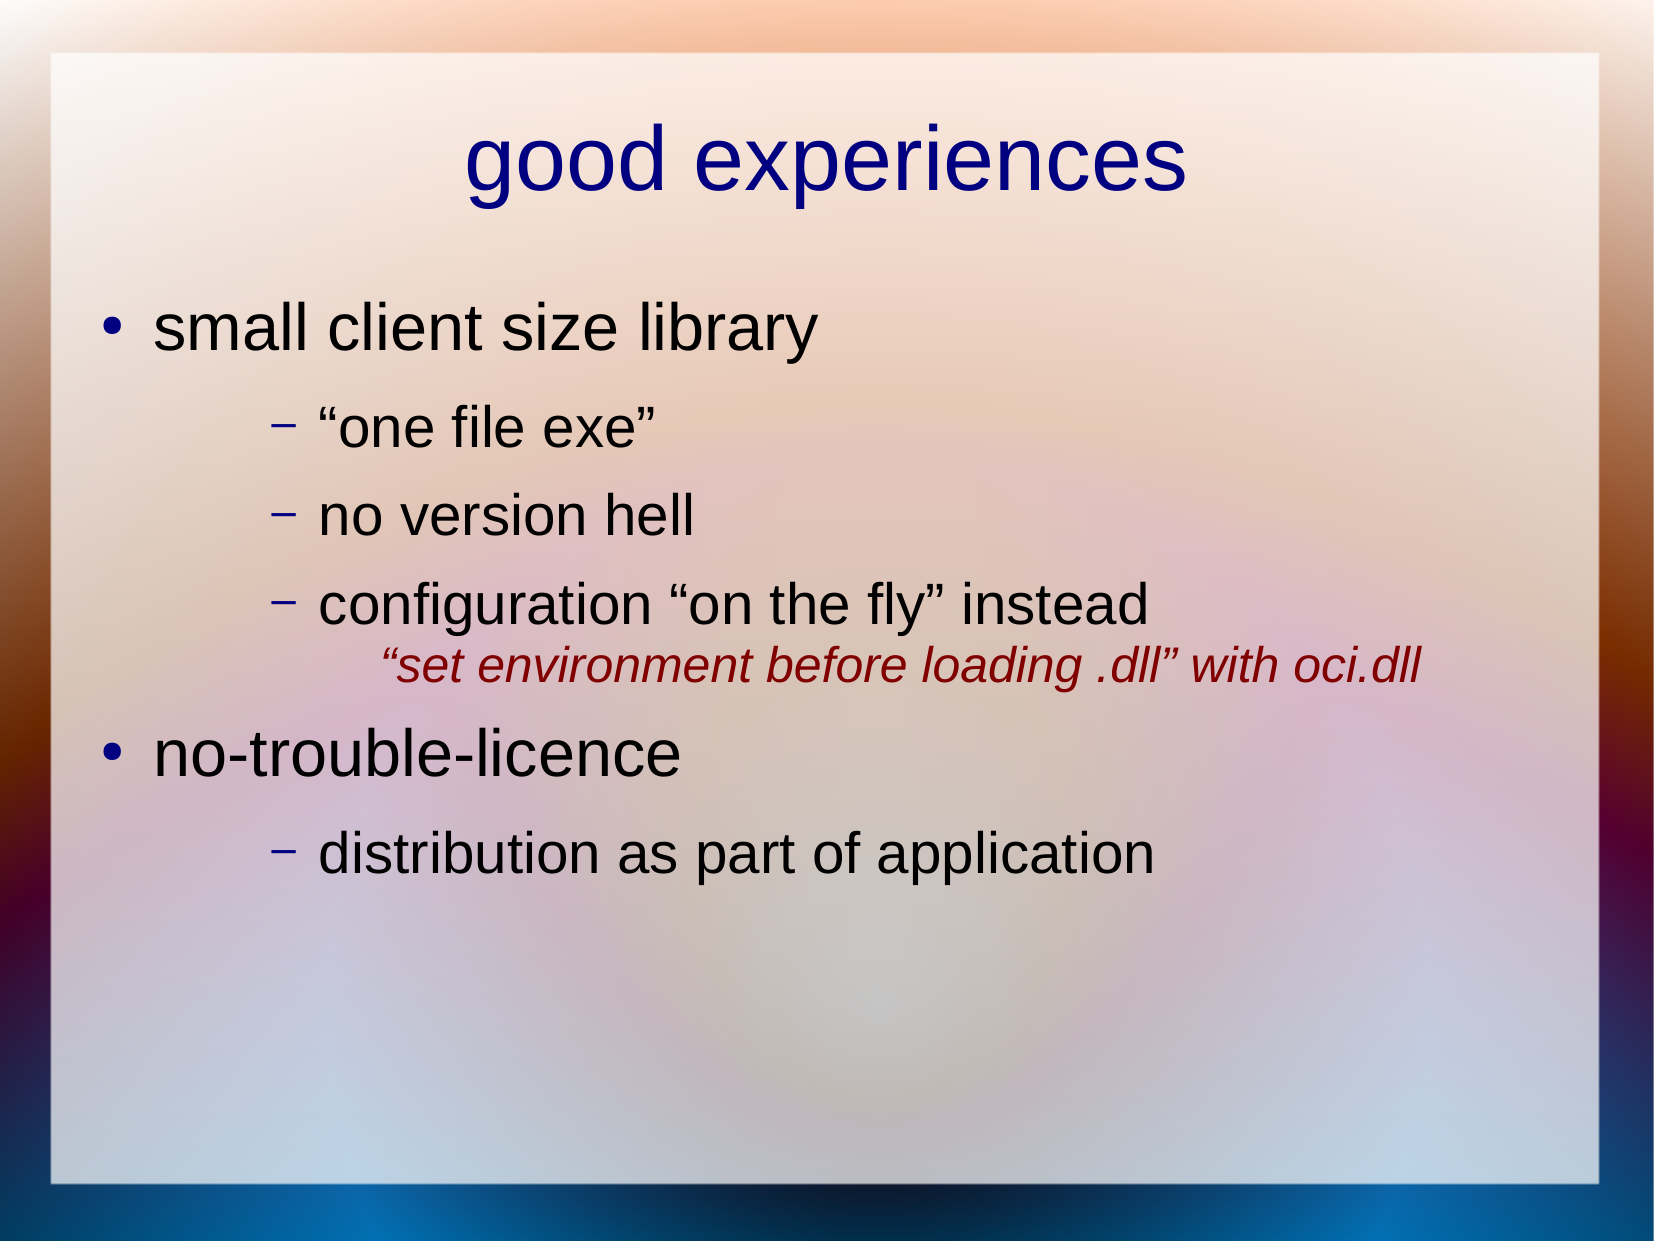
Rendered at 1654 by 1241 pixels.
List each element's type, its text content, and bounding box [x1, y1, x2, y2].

title good experiences [82, 62, 1571, 256]
list small client size library “one file exe” no version hell configuration “on the fly” instead “set environment before loading .dll” with oci.dll no-trouble-licence distribution as part of application [82, 290, 1571, 1019]
picture [0, 0, 1654, 1241]
